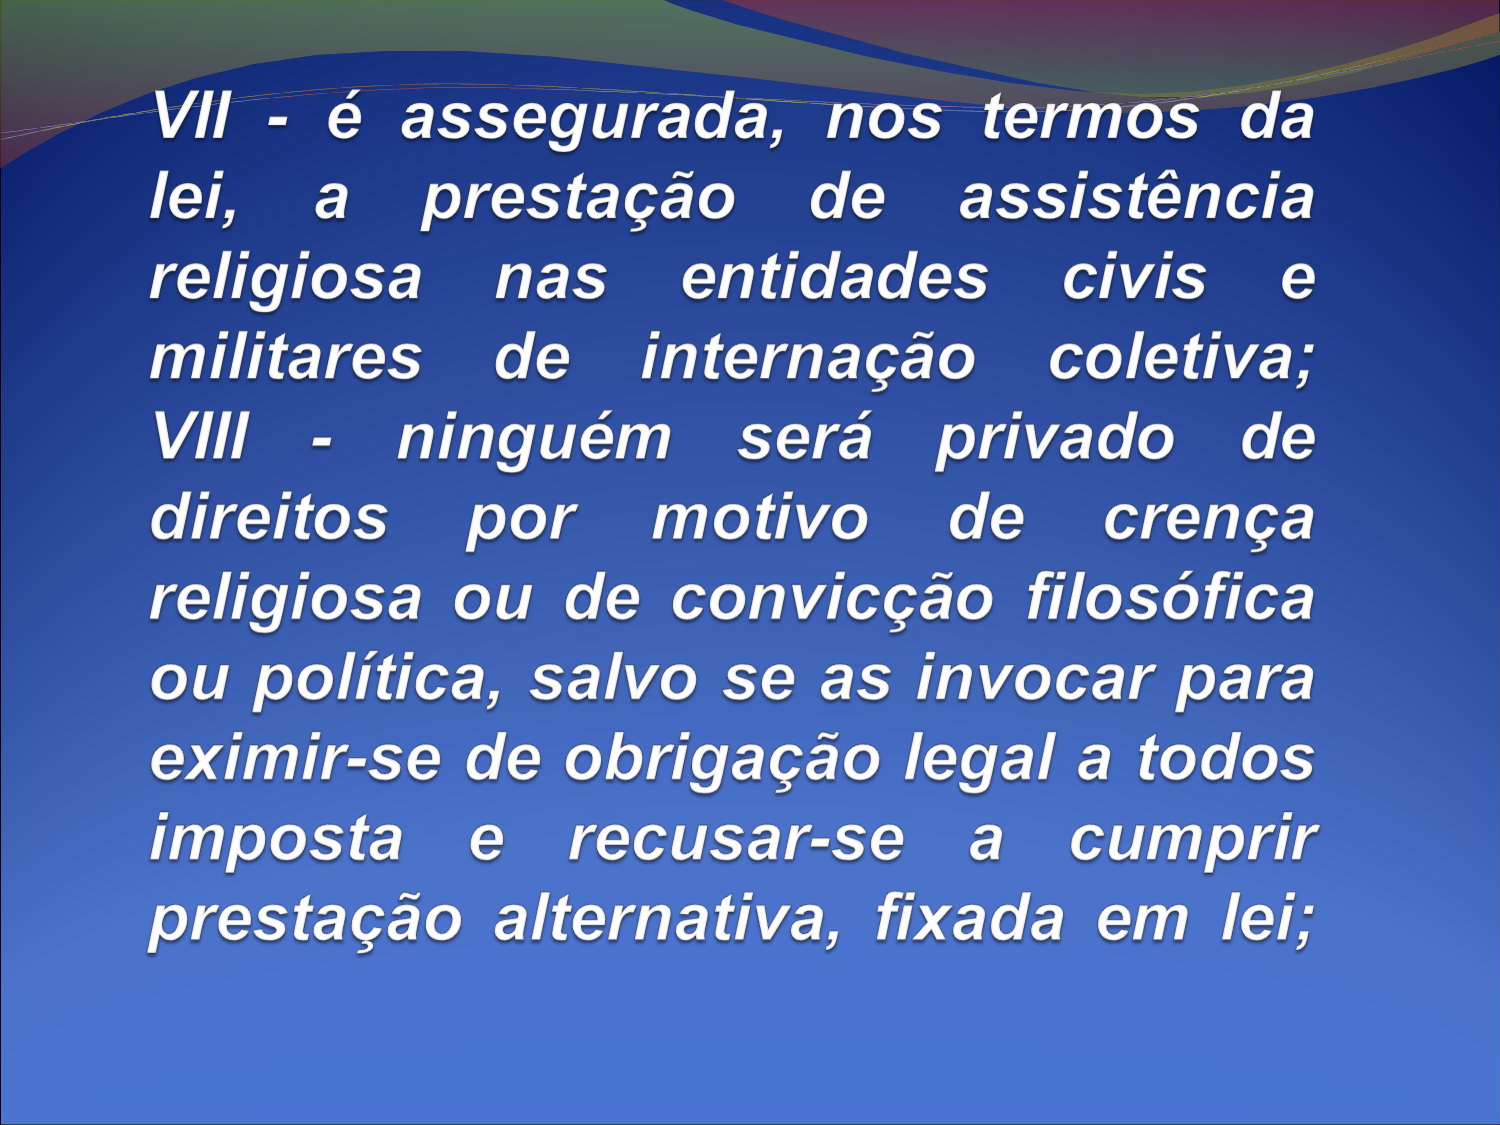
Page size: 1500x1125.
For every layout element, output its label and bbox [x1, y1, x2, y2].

text_box [101, 50, 1360, 1036]
picture [0, 0, 1500, 1125]
